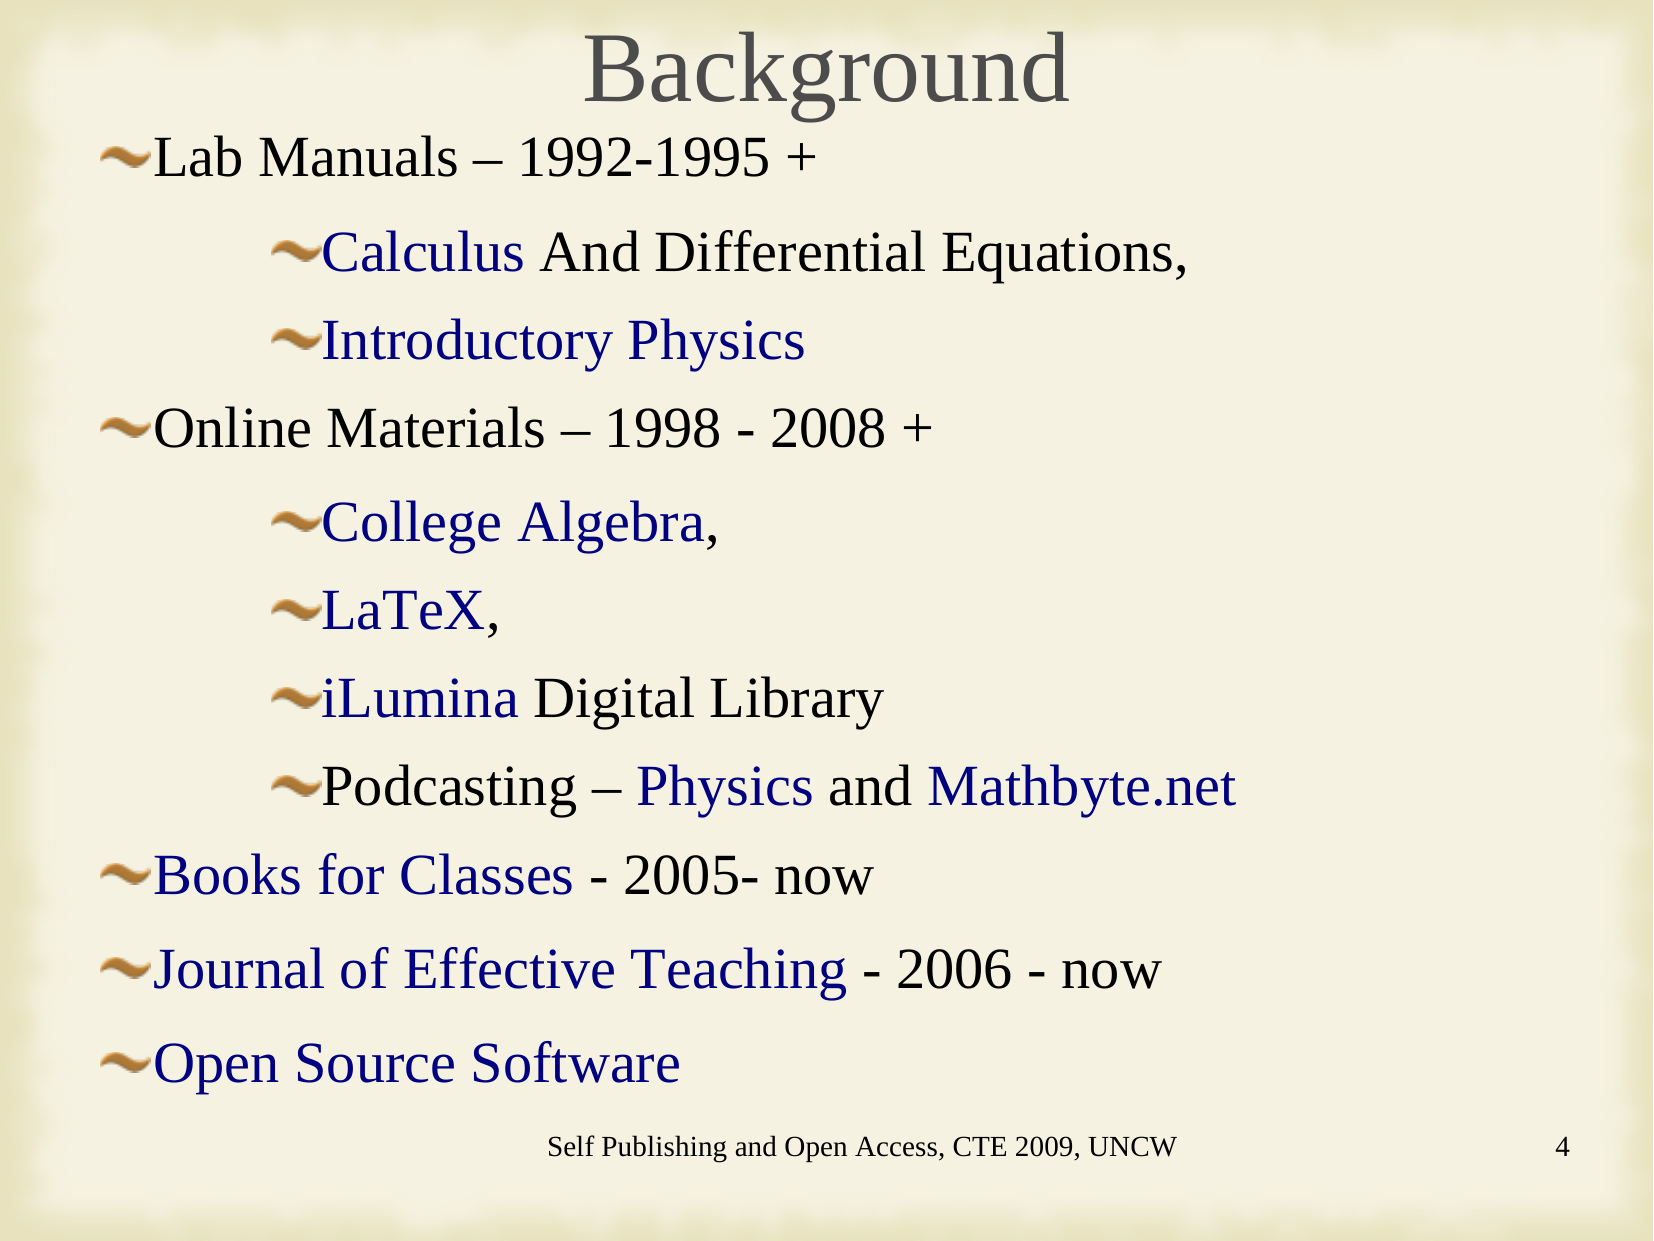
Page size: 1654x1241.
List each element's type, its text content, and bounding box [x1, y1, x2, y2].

list Lab Manuals – 1992-1995 + Calculus And Differential Equations, Introductory Physics Online Materials – 1998 - 2008 + College Algebra, LaTeX, iLumina Digital Library Podcasting – Physics and Mathbyte.net Books for Classes - 2005- now Journal of Effective Teaching - 2006 - now Open Source Software [82, 124, 1571, 1106]
picture [0, 0, 1654, 1241]
title Background [82, 12, 1571, 124]
